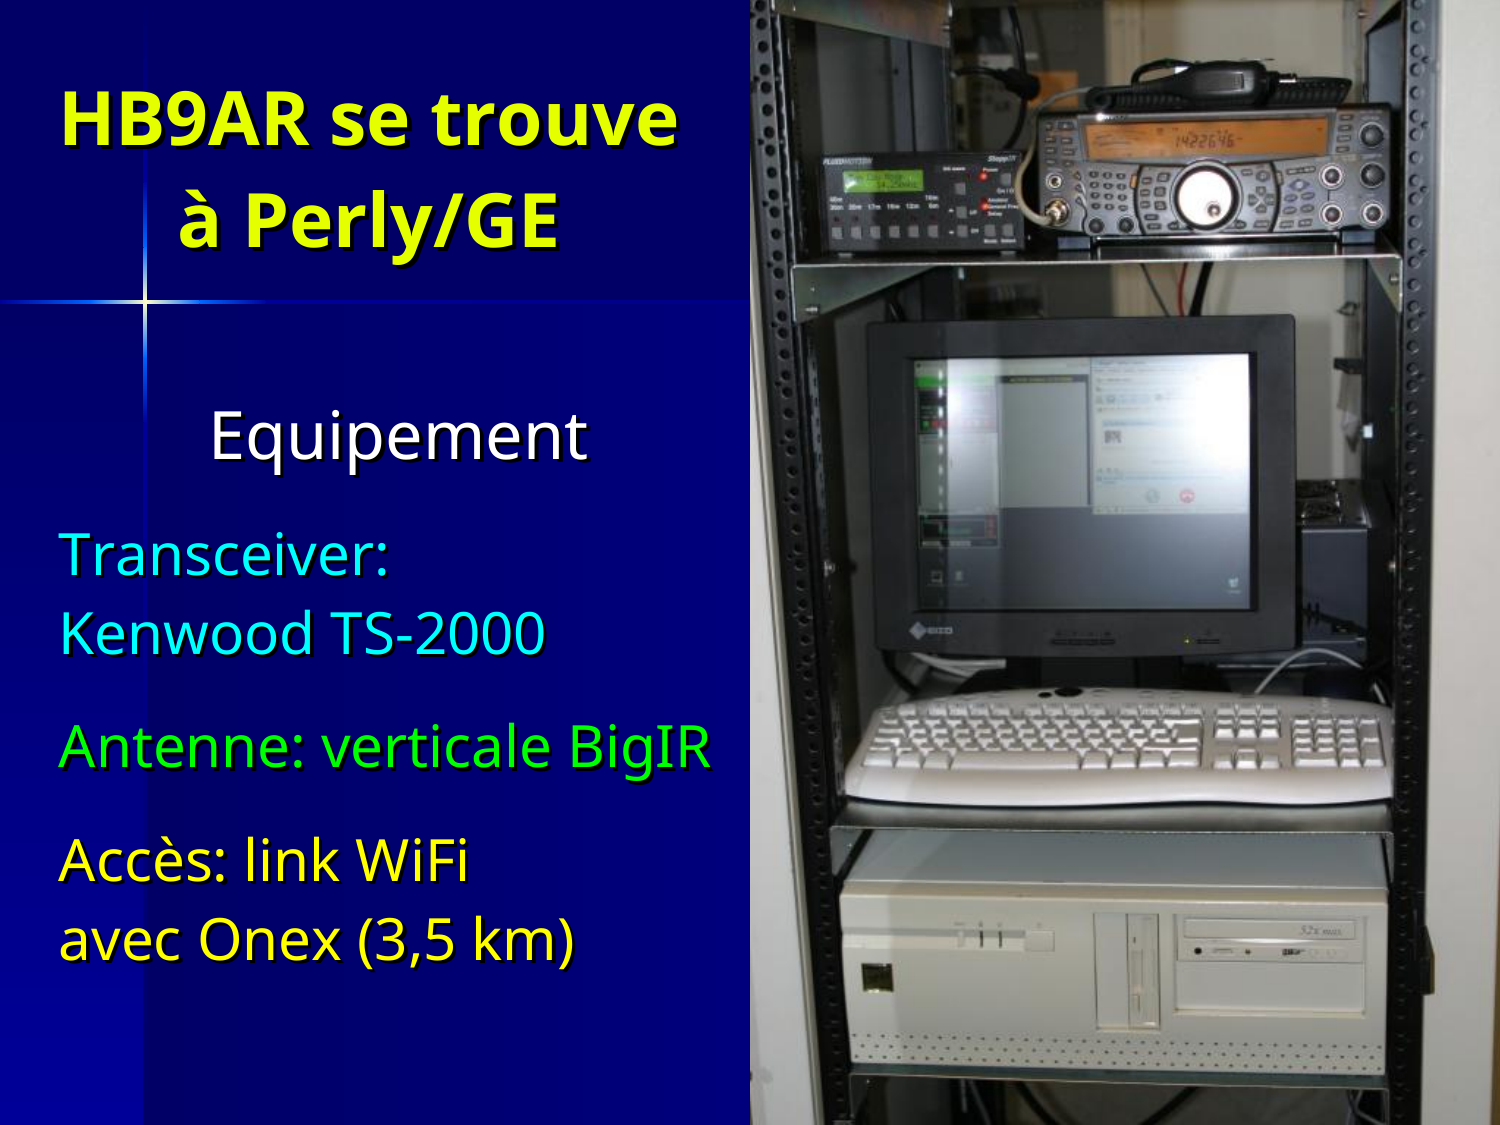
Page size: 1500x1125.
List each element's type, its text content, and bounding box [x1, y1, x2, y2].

picture [750, 0, 1500, 1125]
title HB9AR se trouve à Perly/GE [29, 57, 709, 278]
subtitle Equipement Transceiver: Kenwood TS-2000 Antenne: verticale BigIR Accès: link WiFi avec Onex (3,5 km) [59, 332, 739, 1034]
